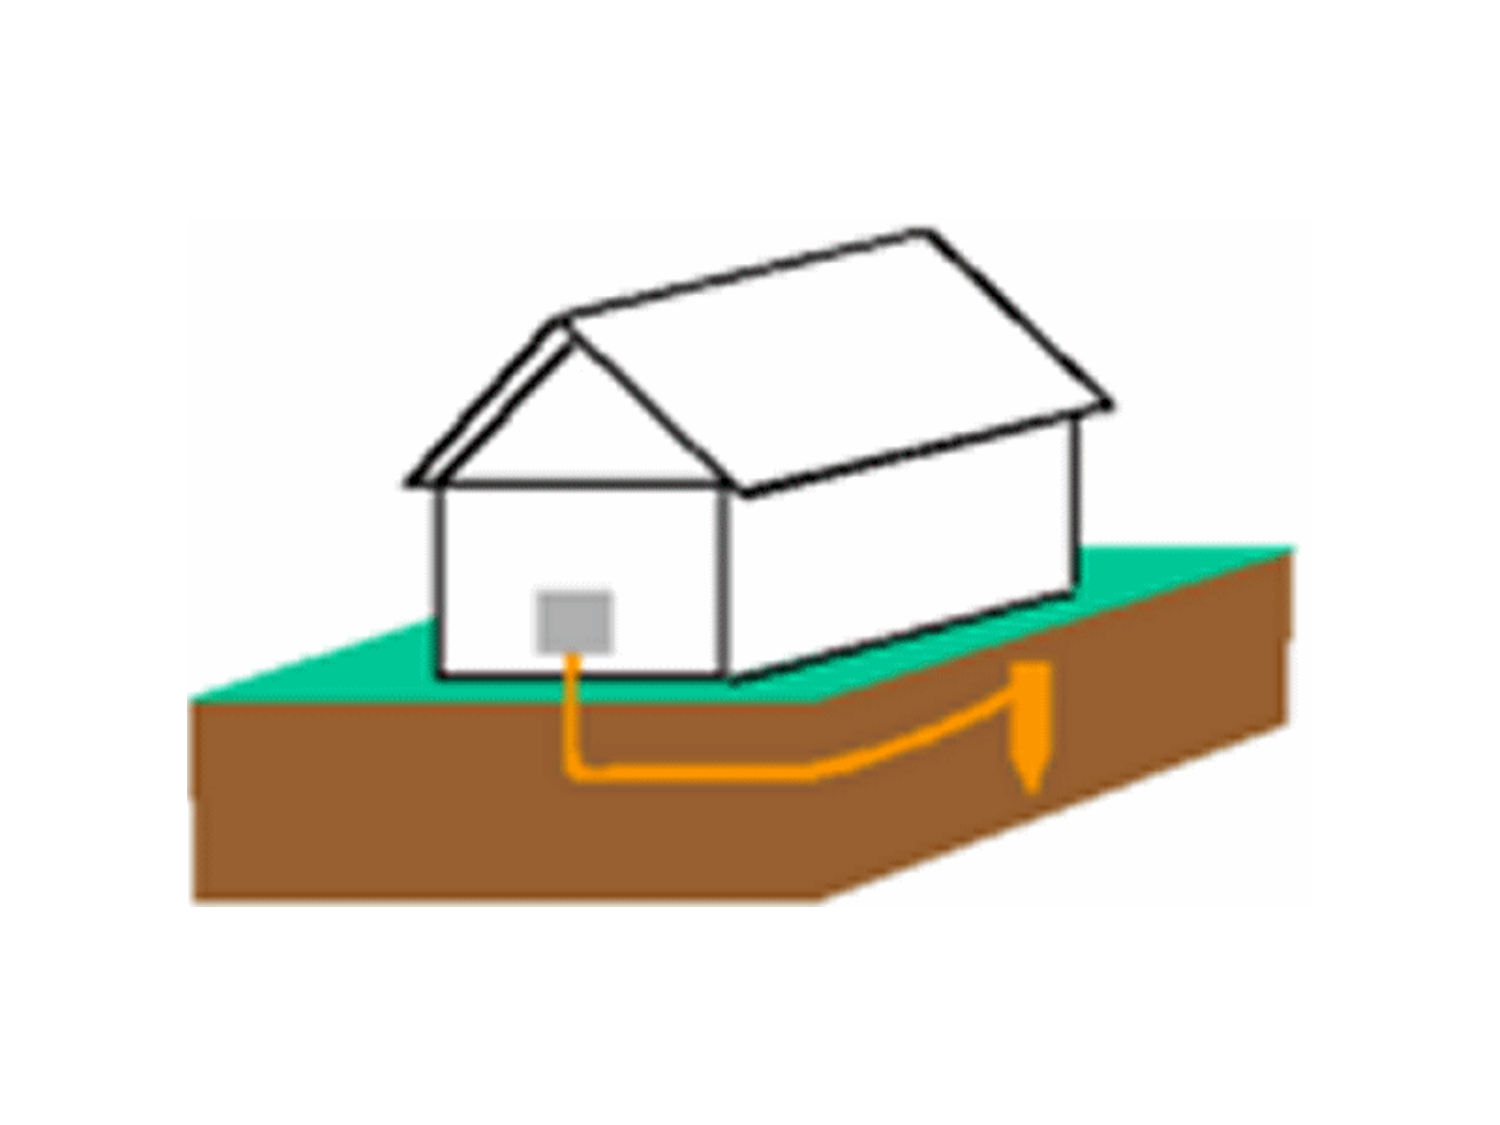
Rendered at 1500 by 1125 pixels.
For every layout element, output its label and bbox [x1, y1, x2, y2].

picture [187, 218, 1313, 907]
